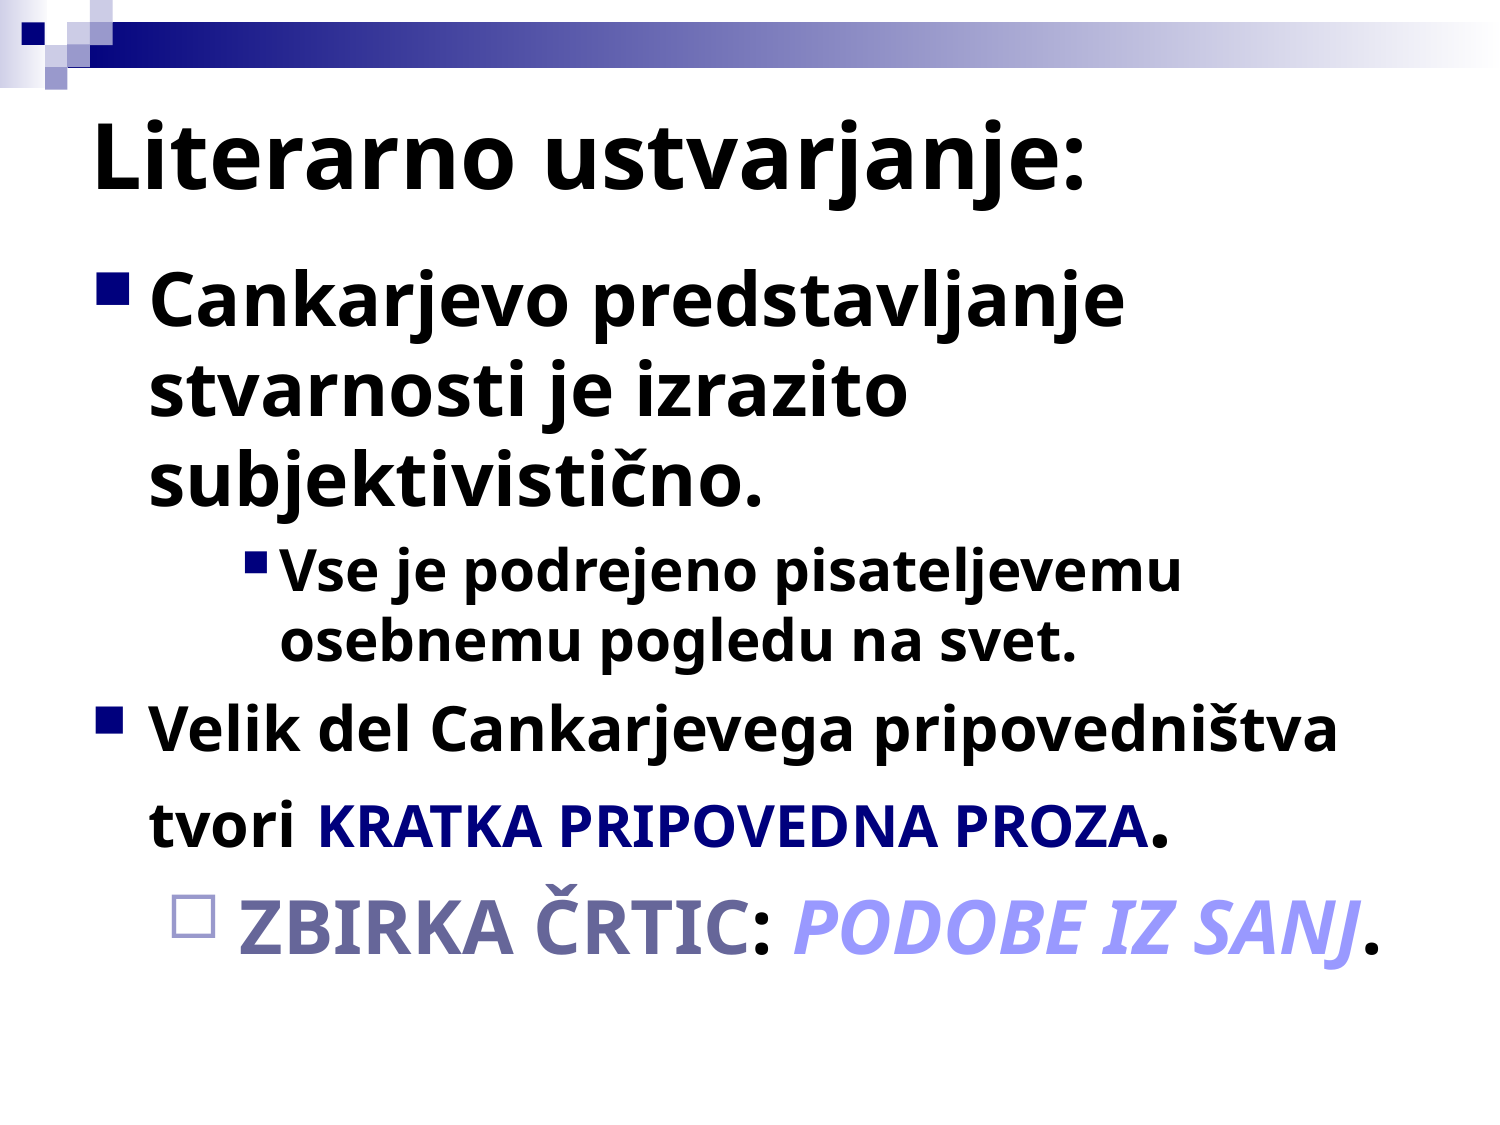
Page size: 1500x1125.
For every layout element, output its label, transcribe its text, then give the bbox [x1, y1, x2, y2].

list Cankarjevo predstavljanje stvarnosti je izrazito subjektivistično. Vse je podrejeno pisateljevemu osebnemu pogledu na svet. Velik del Cankarjevega pripovedništva tvori KRATKA PRIPOVEDNA PROZA. ZBIRKA ČRTIC: PODOBE IZ SANJ. [76, 243, 1427, 1071]
title Literarno ustvarjanje: [75, 75, 1425, 232]
